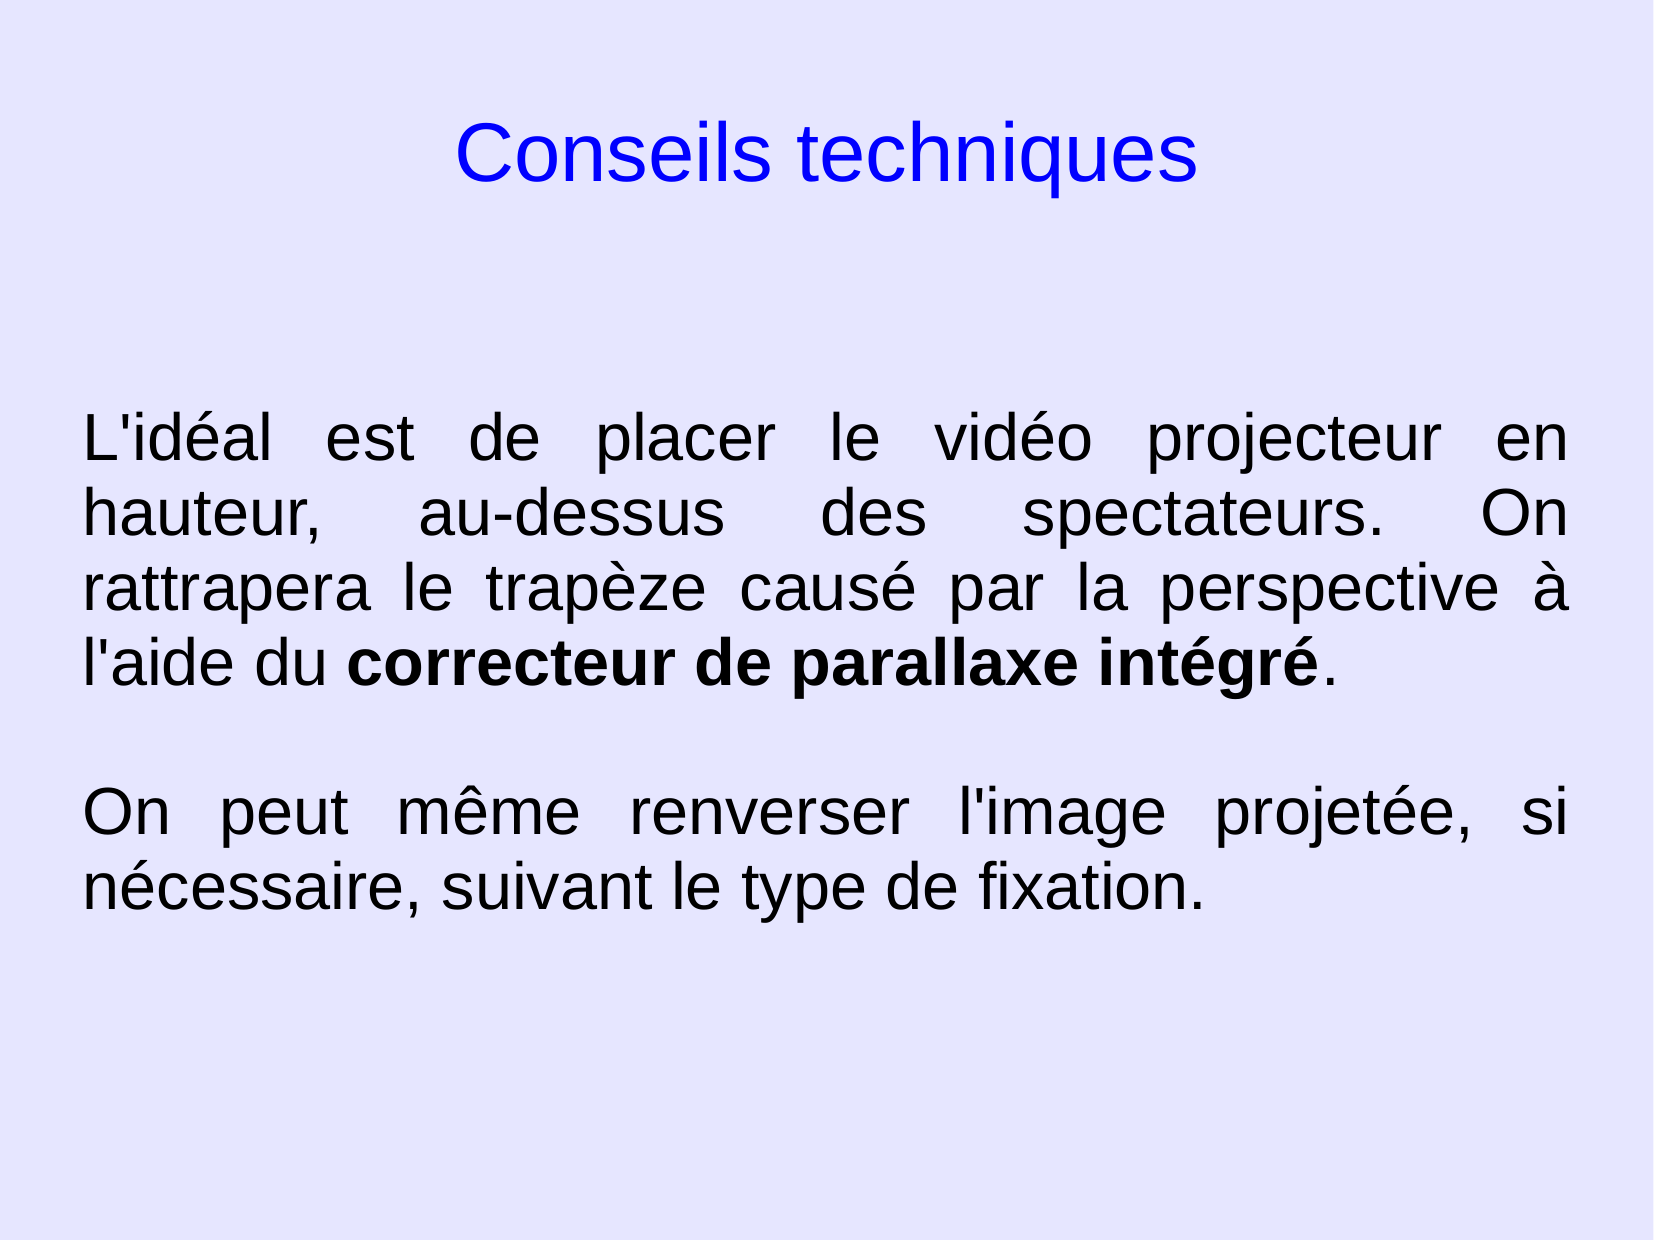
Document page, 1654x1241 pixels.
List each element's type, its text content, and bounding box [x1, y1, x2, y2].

subtitle L'idéal est de placer le vidéo projecteur en hauteur, au-dessus des spectateurs. On rattrapera le trapèze causé par la perspective à l'aide du correcteur de parallaxe intégré. On peut même renverser l'image projetée, si nécessaire, suivant le type de fixation. [82, 290, 1571, 1109]
title Conseils techniques [82, 56, 1571, 250]
